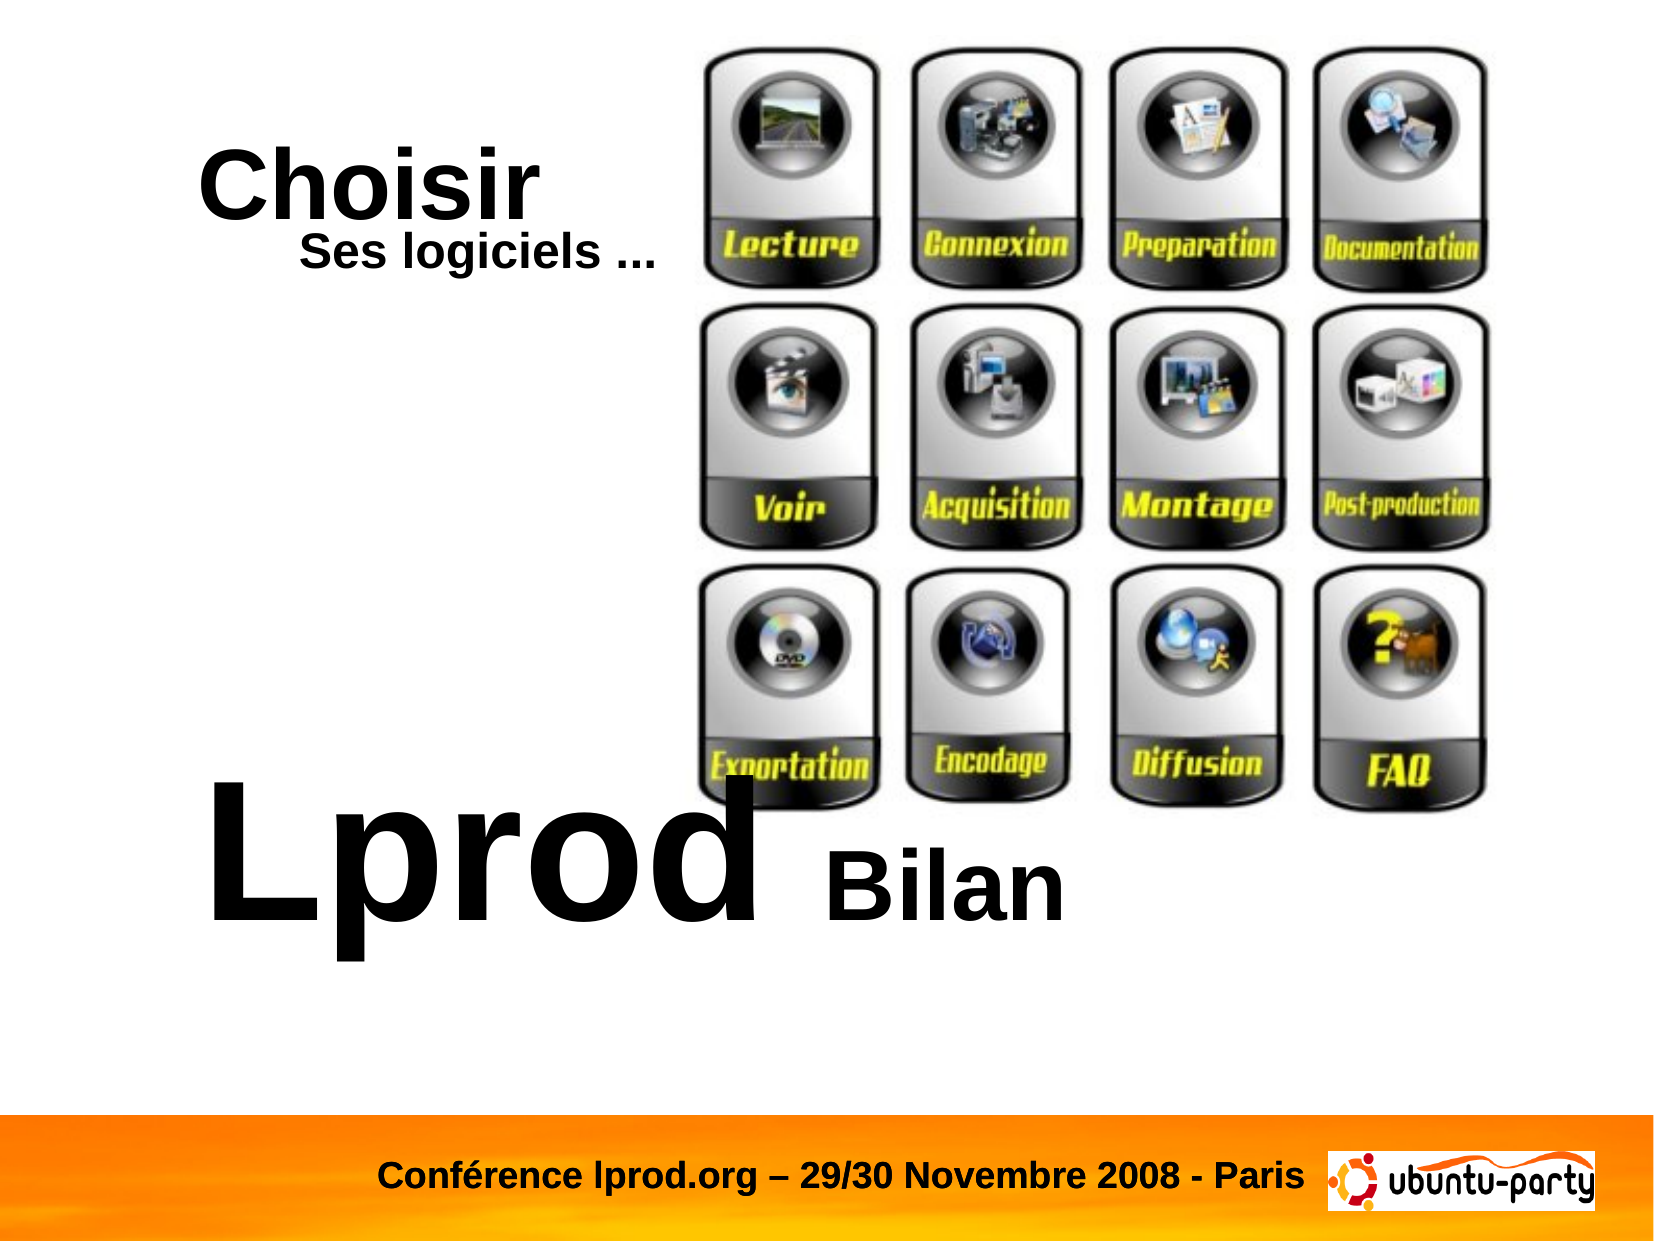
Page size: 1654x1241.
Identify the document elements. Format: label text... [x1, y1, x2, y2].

text_box Conférence lprod.org – 29/30 Novembre 2008 - Paris [295, 1147, 1388, 1211]
text_box Lprod Bilan [88, 731, 1182, 1004]
text_box Choisir [59, 122, 680, 266]
picture [679, 35, 1513, 827]
text_box Ses logiciels ... [177, 215, 780, 296]
picture [0, 1115, 1654, 1241]
